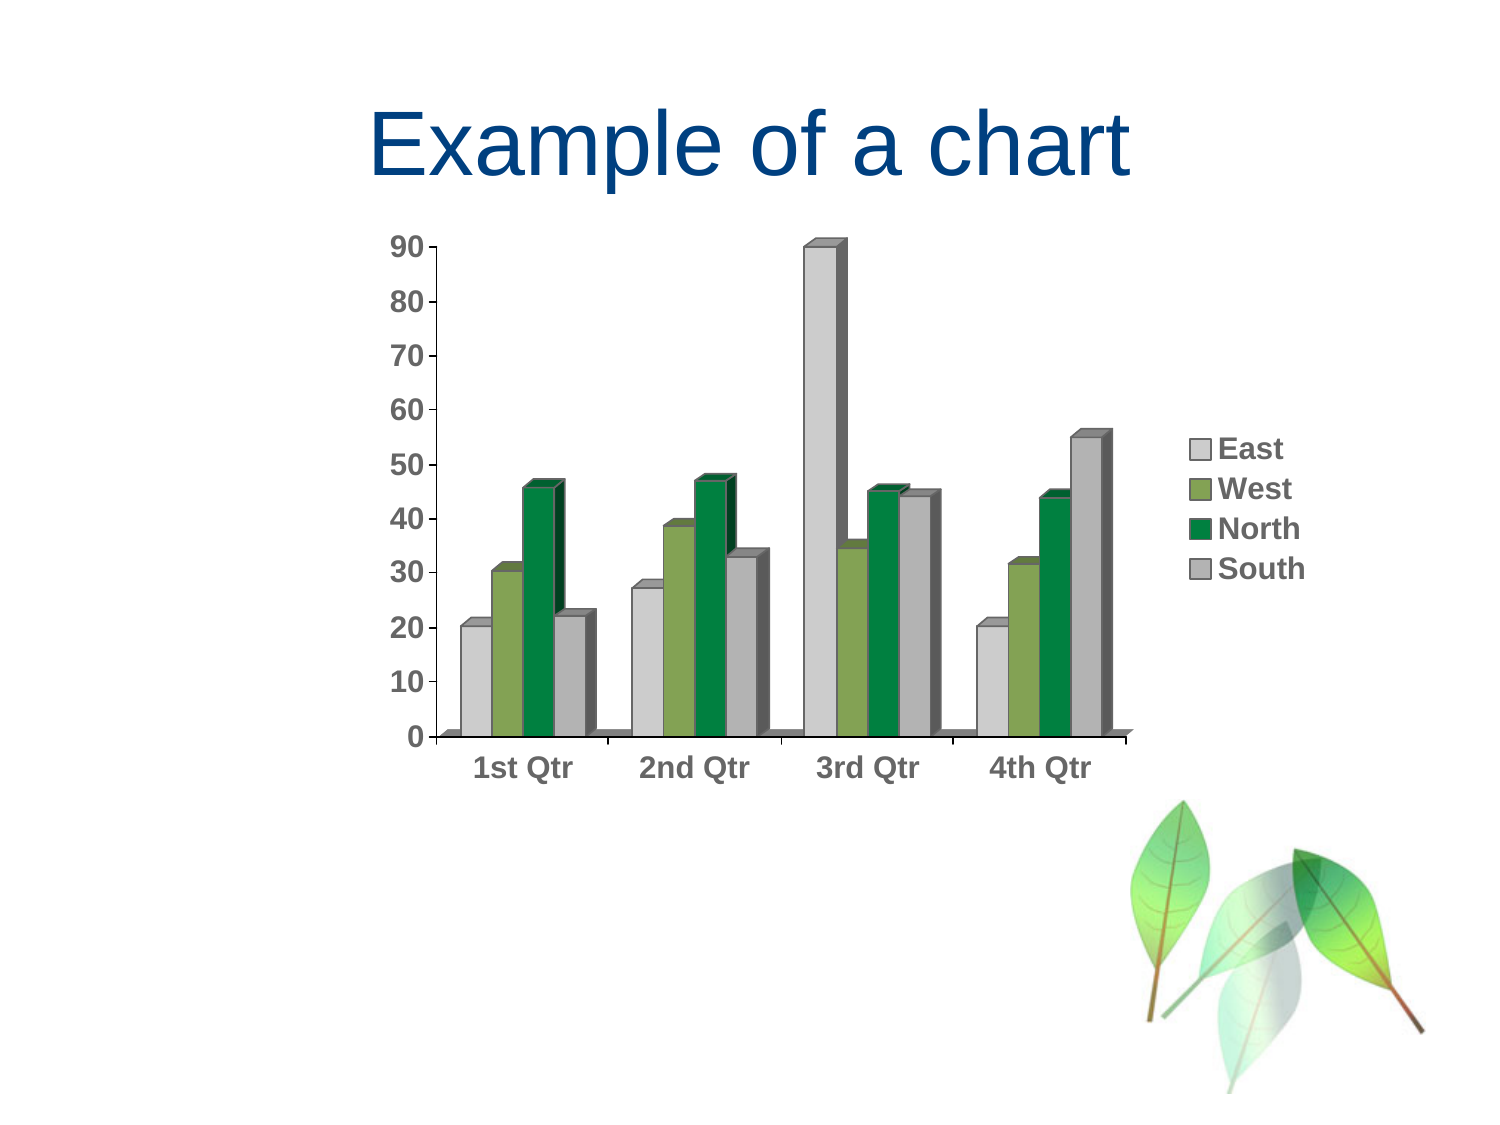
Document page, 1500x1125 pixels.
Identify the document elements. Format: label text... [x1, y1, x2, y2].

chart [332, 200, 1328, 817]
picture [1130, 799, 1426, 1094]
title Example of a chart [75, 45, 1426, 233]
